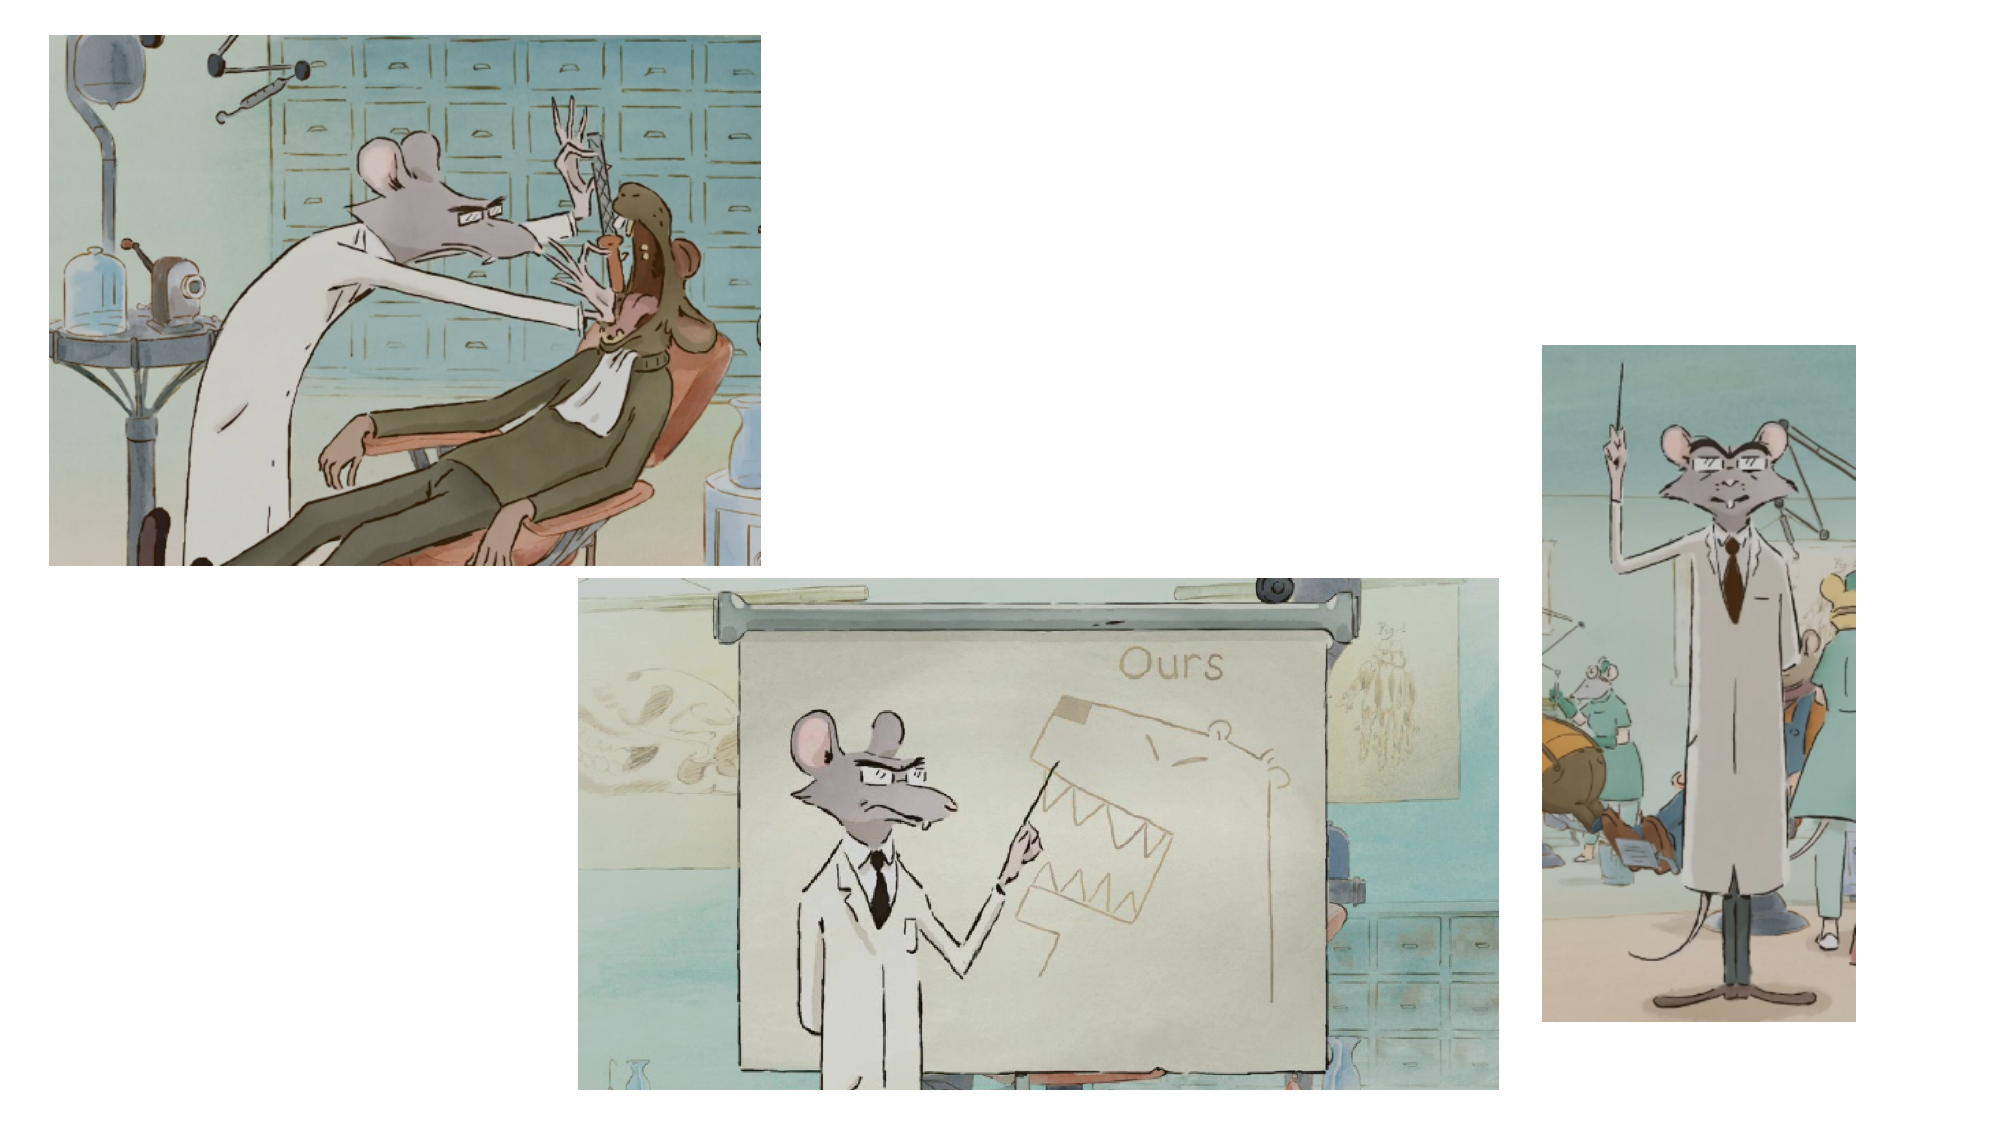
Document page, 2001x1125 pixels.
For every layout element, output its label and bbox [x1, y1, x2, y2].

picture [49, 35, 761, 566]
picture [578, 578, 1499, 1090]
picture [1542, 345, 1856, 1022]
